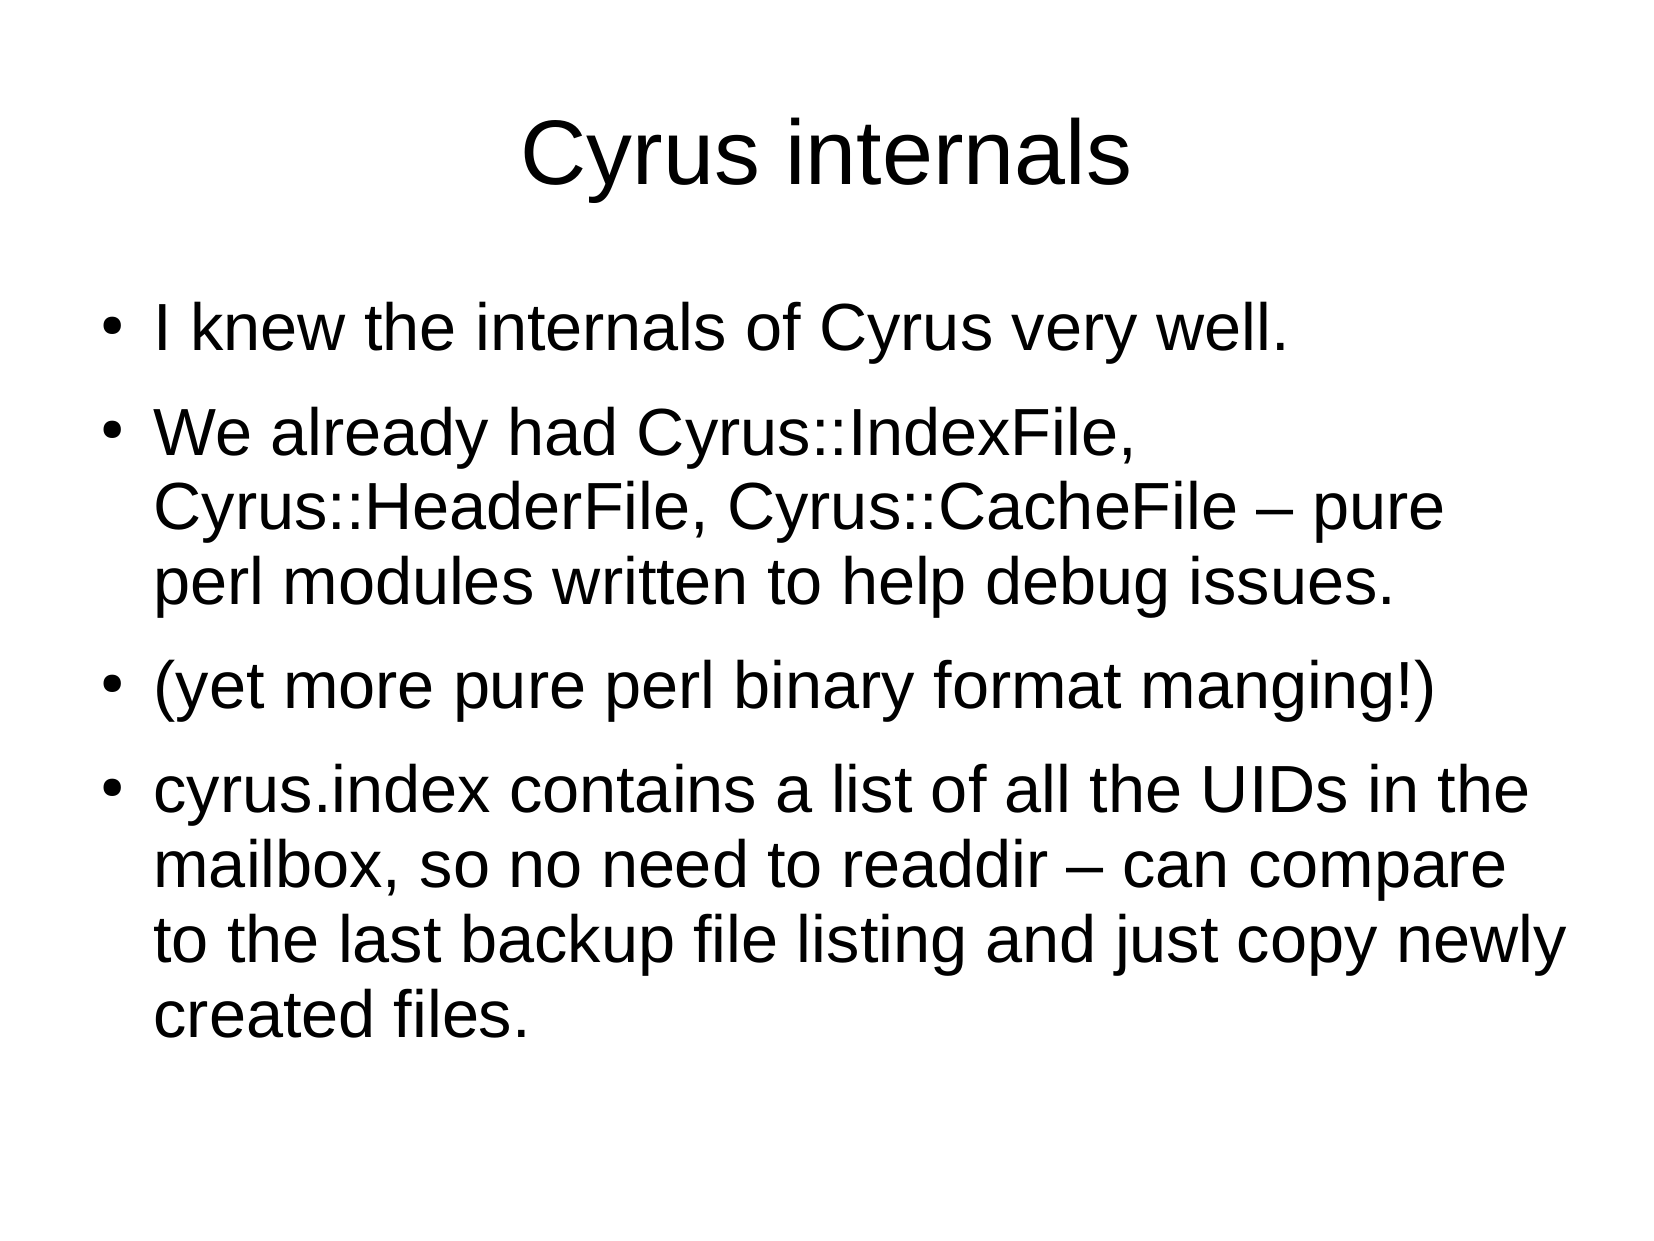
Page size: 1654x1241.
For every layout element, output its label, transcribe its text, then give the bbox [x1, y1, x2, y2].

list I knew the internals of Cyrus very well. We already had Cyrus::IndexFile, Cyrus::HeaderFile, Cyrus::CacheFile – pure perl modules written to help debug issues. (yet more pure perl binary format manging!) cyrus.index contains a list of all the UIDs in the mailbox, so no need to readdir – can compare to the last backup file listing and just copy newly created files. [82, 290, 1571, 1109]
title Cyrus internals [82, 49, 1571, 257]
